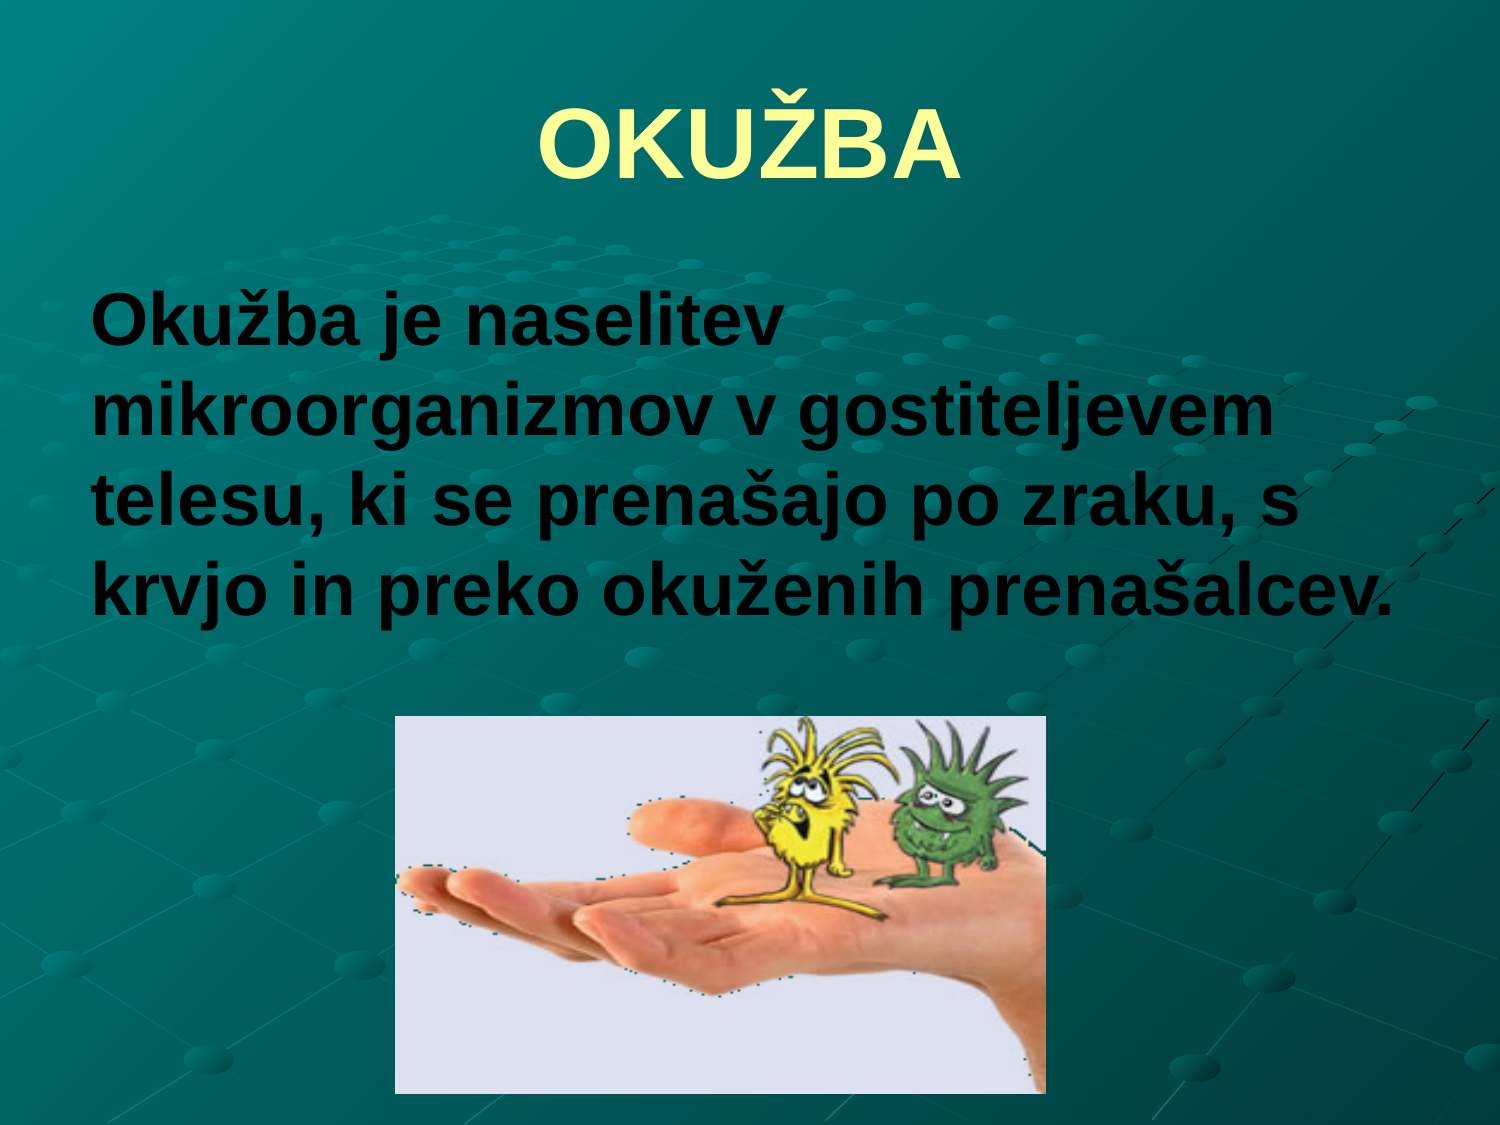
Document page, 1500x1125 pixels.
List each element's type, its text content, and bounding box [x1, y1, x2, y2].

picture [395, 716, 1046, 1094]
list Okužba je naselitev mikroorganizmov v gostiteljevem telesu, ki se prenašajo po zraku, s krvjo in preko okuženih prenašalcev. [75, 262, 1425, 1007]
title OKUŽBA [75, 45, 1425, 233]
